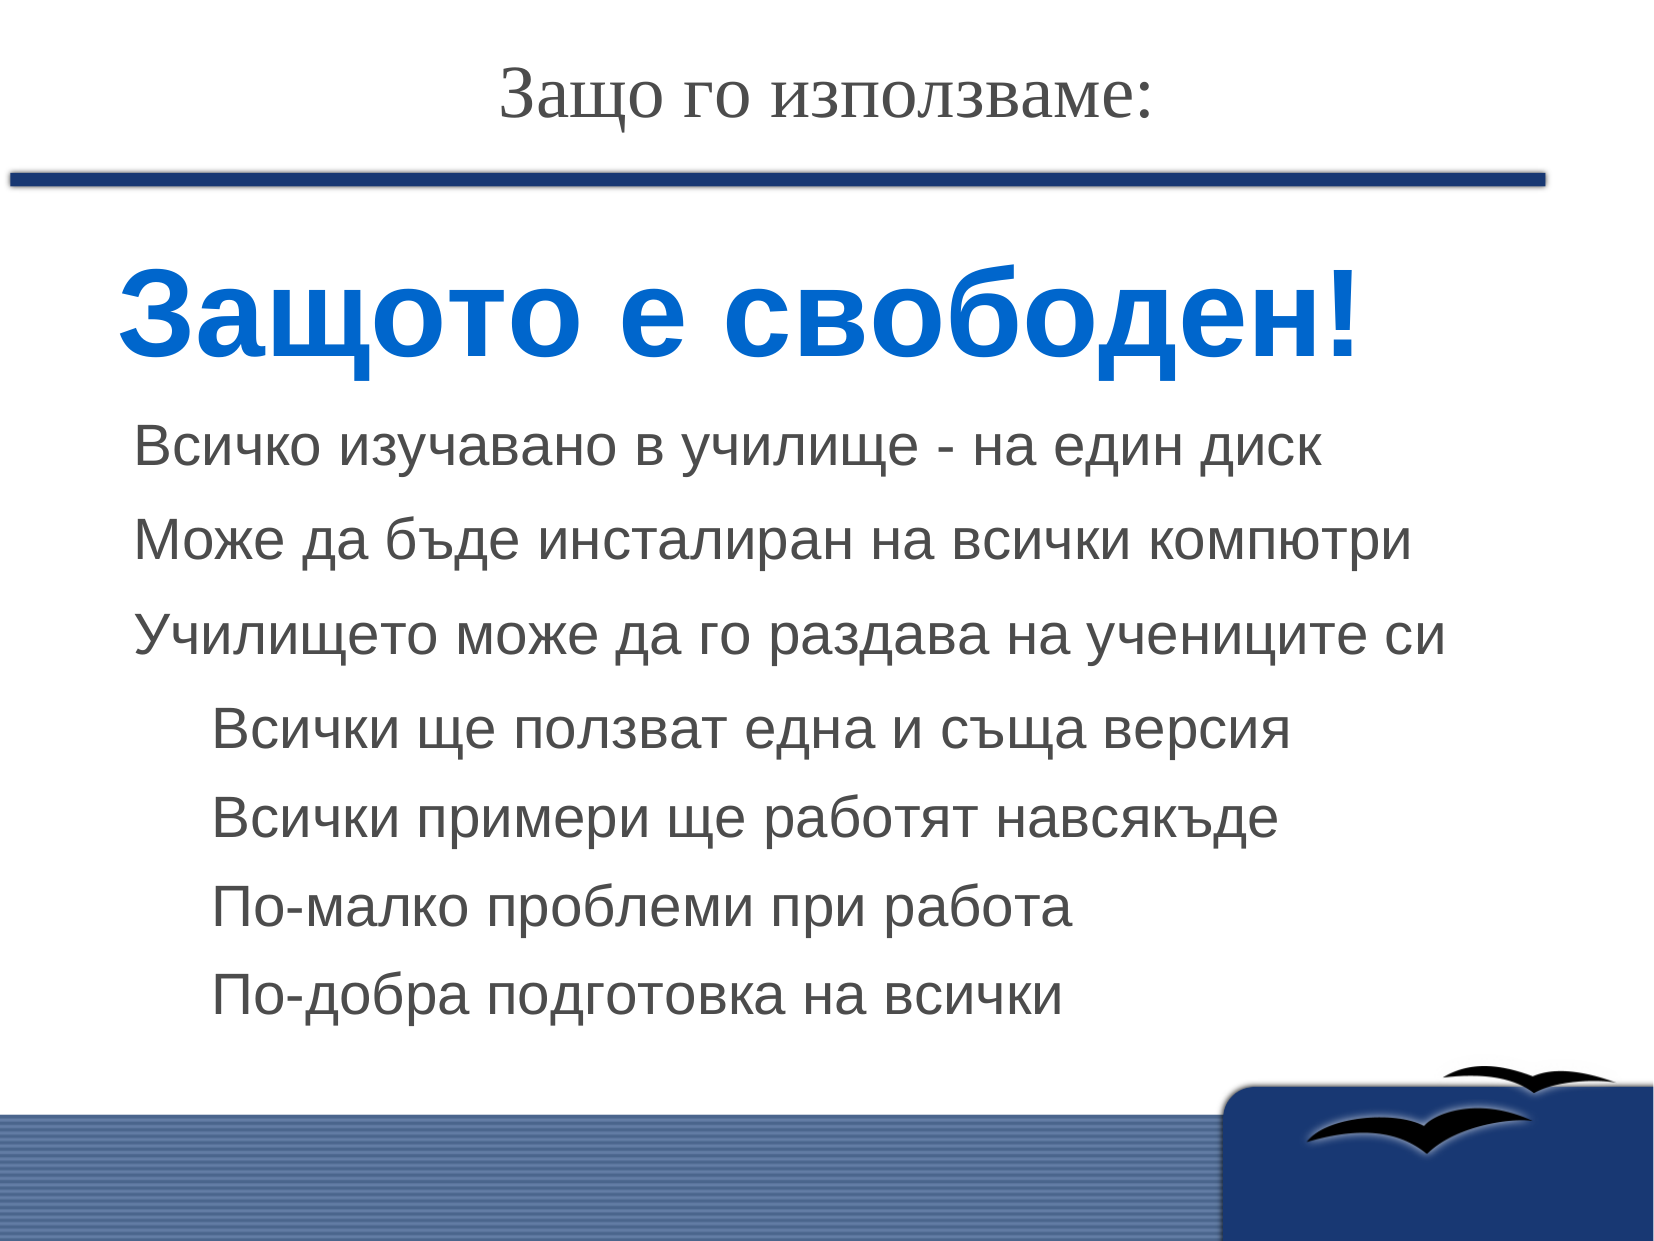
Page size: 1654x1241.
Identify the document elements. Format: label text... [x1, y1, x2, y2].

picture [0, 0, 1654, 1241]
title Защо го използваме: [121, 20, 1534, 164]
list Защото е свободен! Всичко изучавано в училище - на един диск Може да бъде инсталиран на всички компютри Училището може да го раздава на учениците си Всички ще ползват една и съща версия Всички примери ще работят навсякъде По-малко проблеми при работа По-добра подготовка на всички [117, 243, 1530, 1026]
